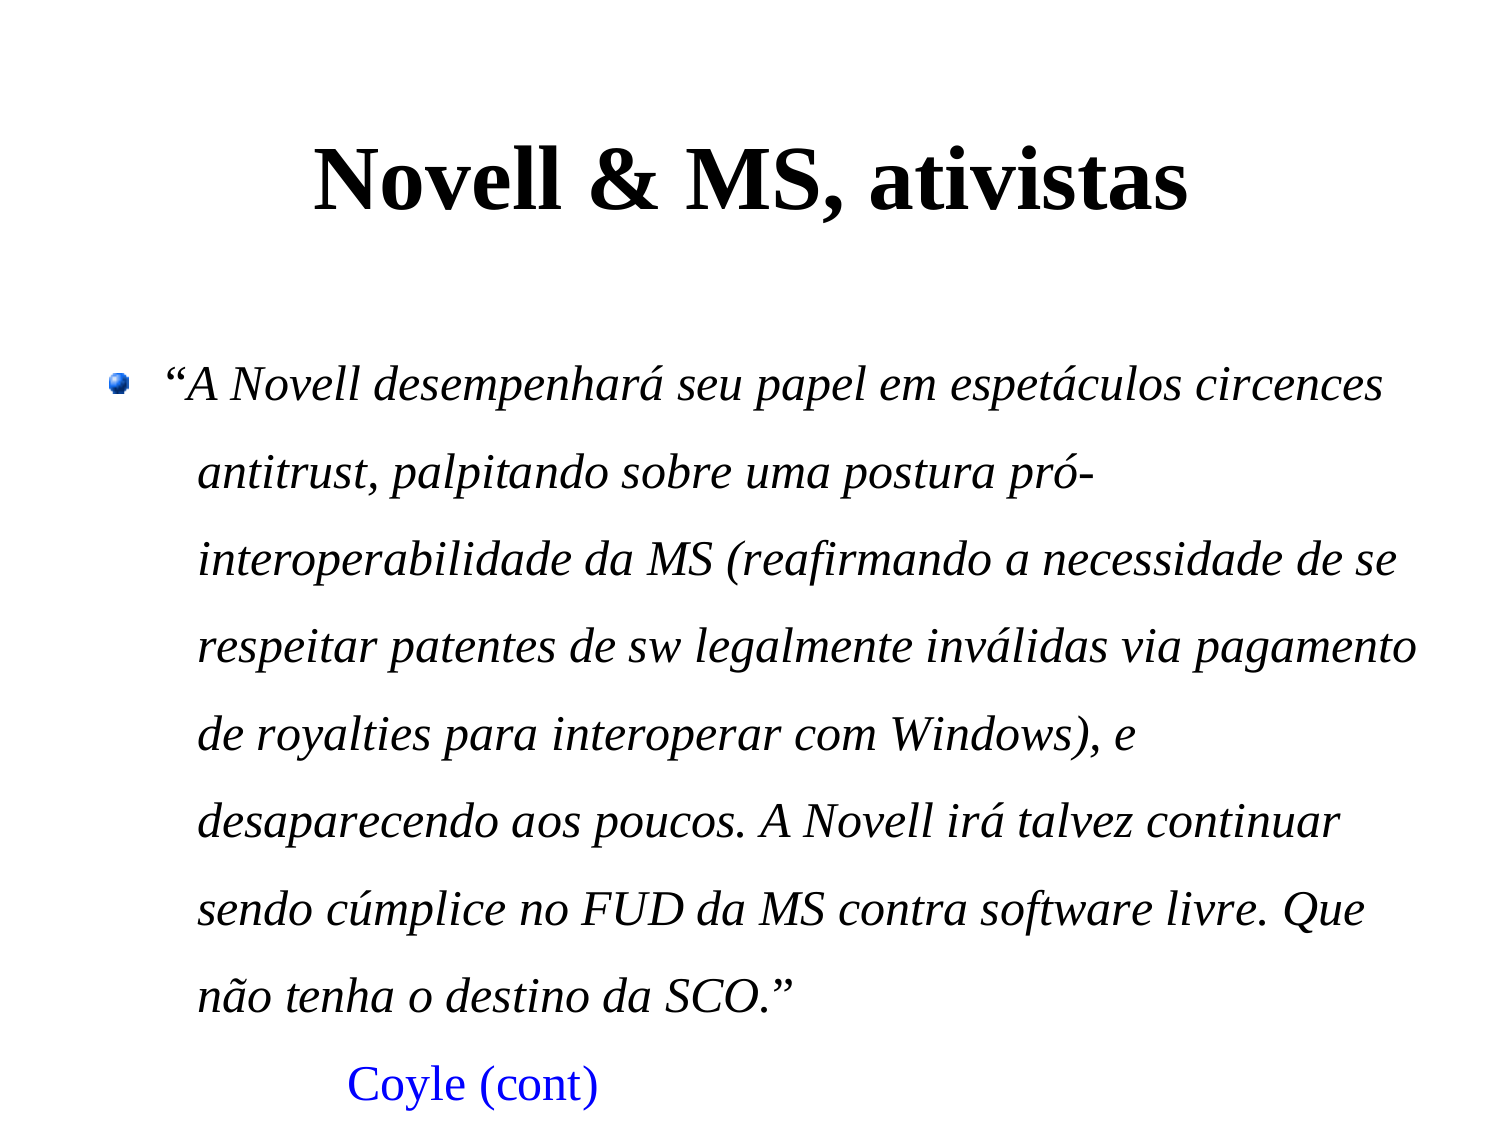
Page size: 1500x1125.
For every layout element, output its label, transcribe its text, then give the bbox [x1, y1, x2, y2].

title Novell & MS, ativistas [87, 52, 1416, 307]
text_box “A Novell desempenhará seu papel em espetáculos circences antitrust, palpitando sobre uma postura pró-interoperabilidade da MS (reafirmando a necessidade de se respeitar patentes de sw legalmente inválidas via pagamento de royalties para interoperar com Windows), e desaparecendo aos poucos. A Novell irá talvez continuar sendo cúmplice no FUD da MS contra software livre. Que não tenha o destino da SCO.” Coyle (cont) [93, 316, 1454, 1032]
